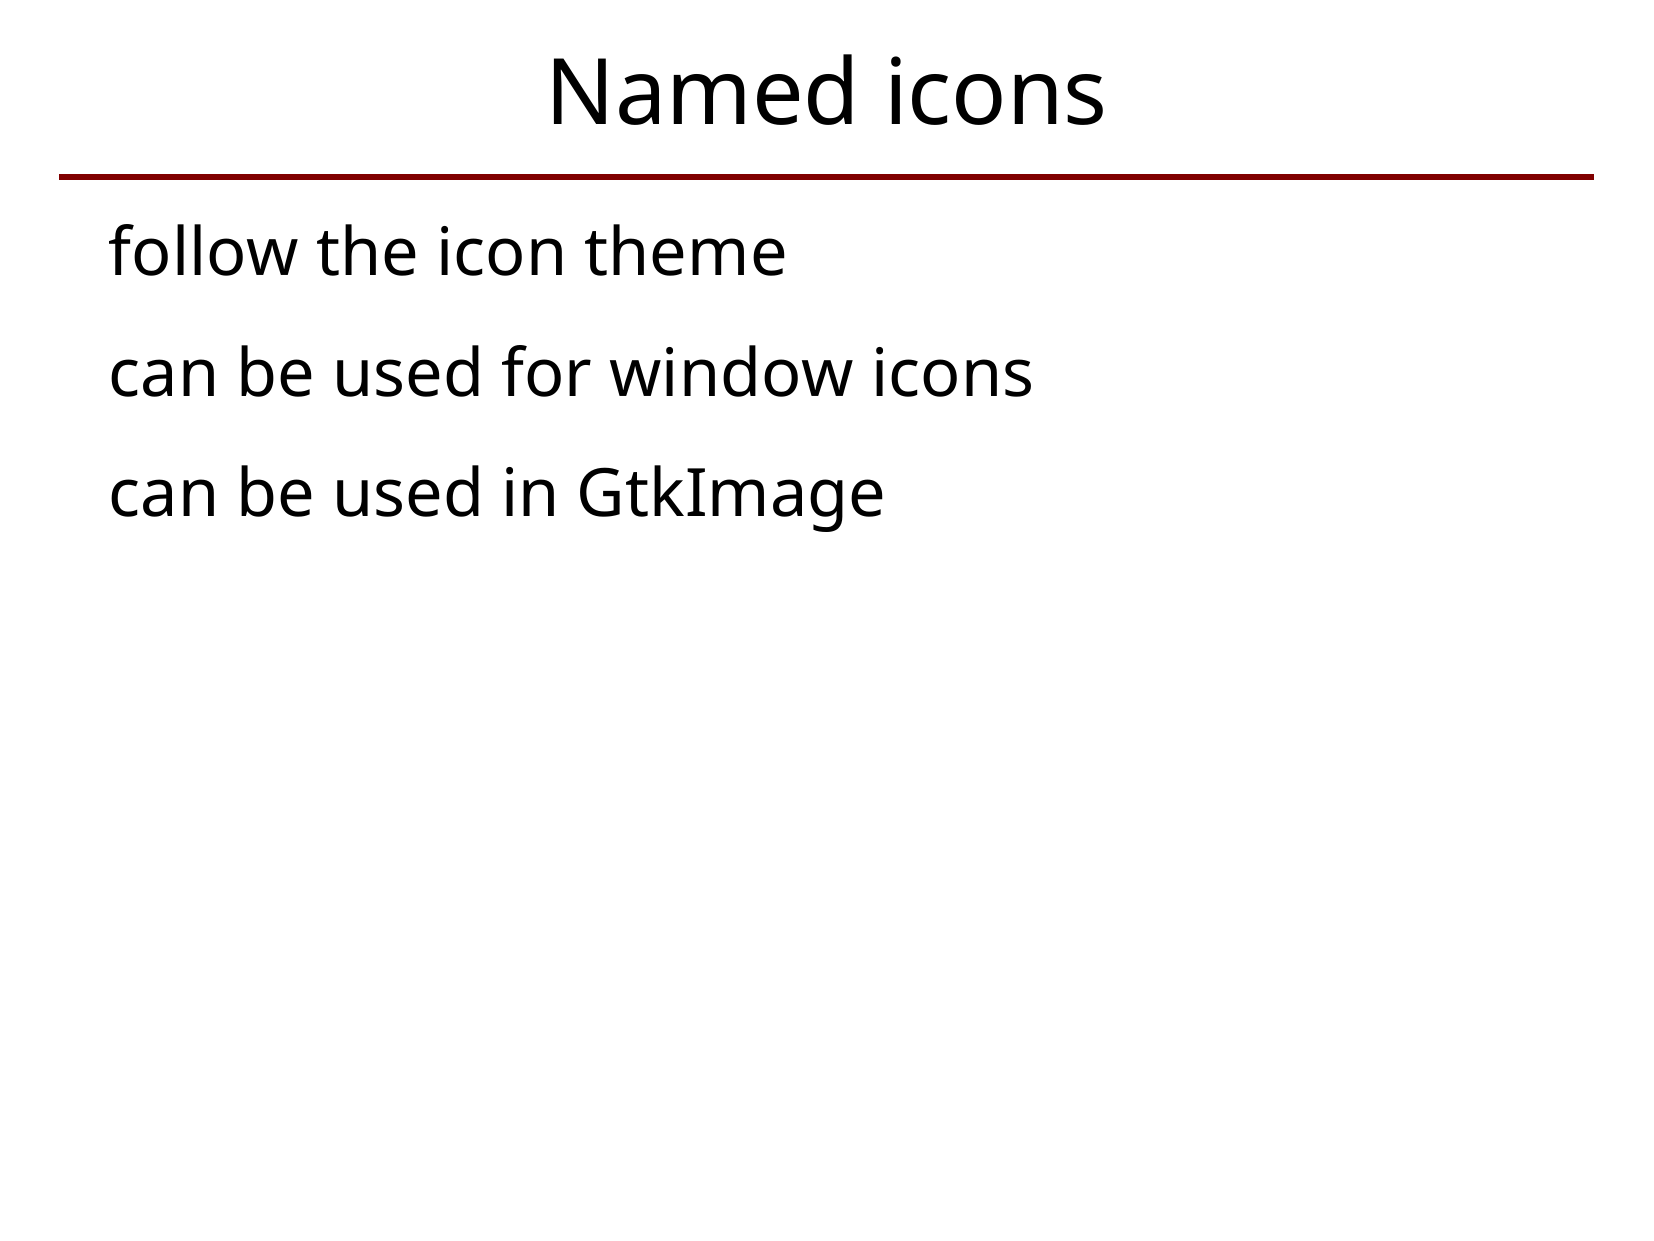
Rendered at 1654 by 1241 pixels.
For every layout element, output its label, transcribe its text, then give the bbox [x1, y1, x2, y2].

list follow the icon theme can be used for window icons can be used in GtkImage [90, 204, 1627, 697]
title Named icons [59, 0, 1595, 178]
